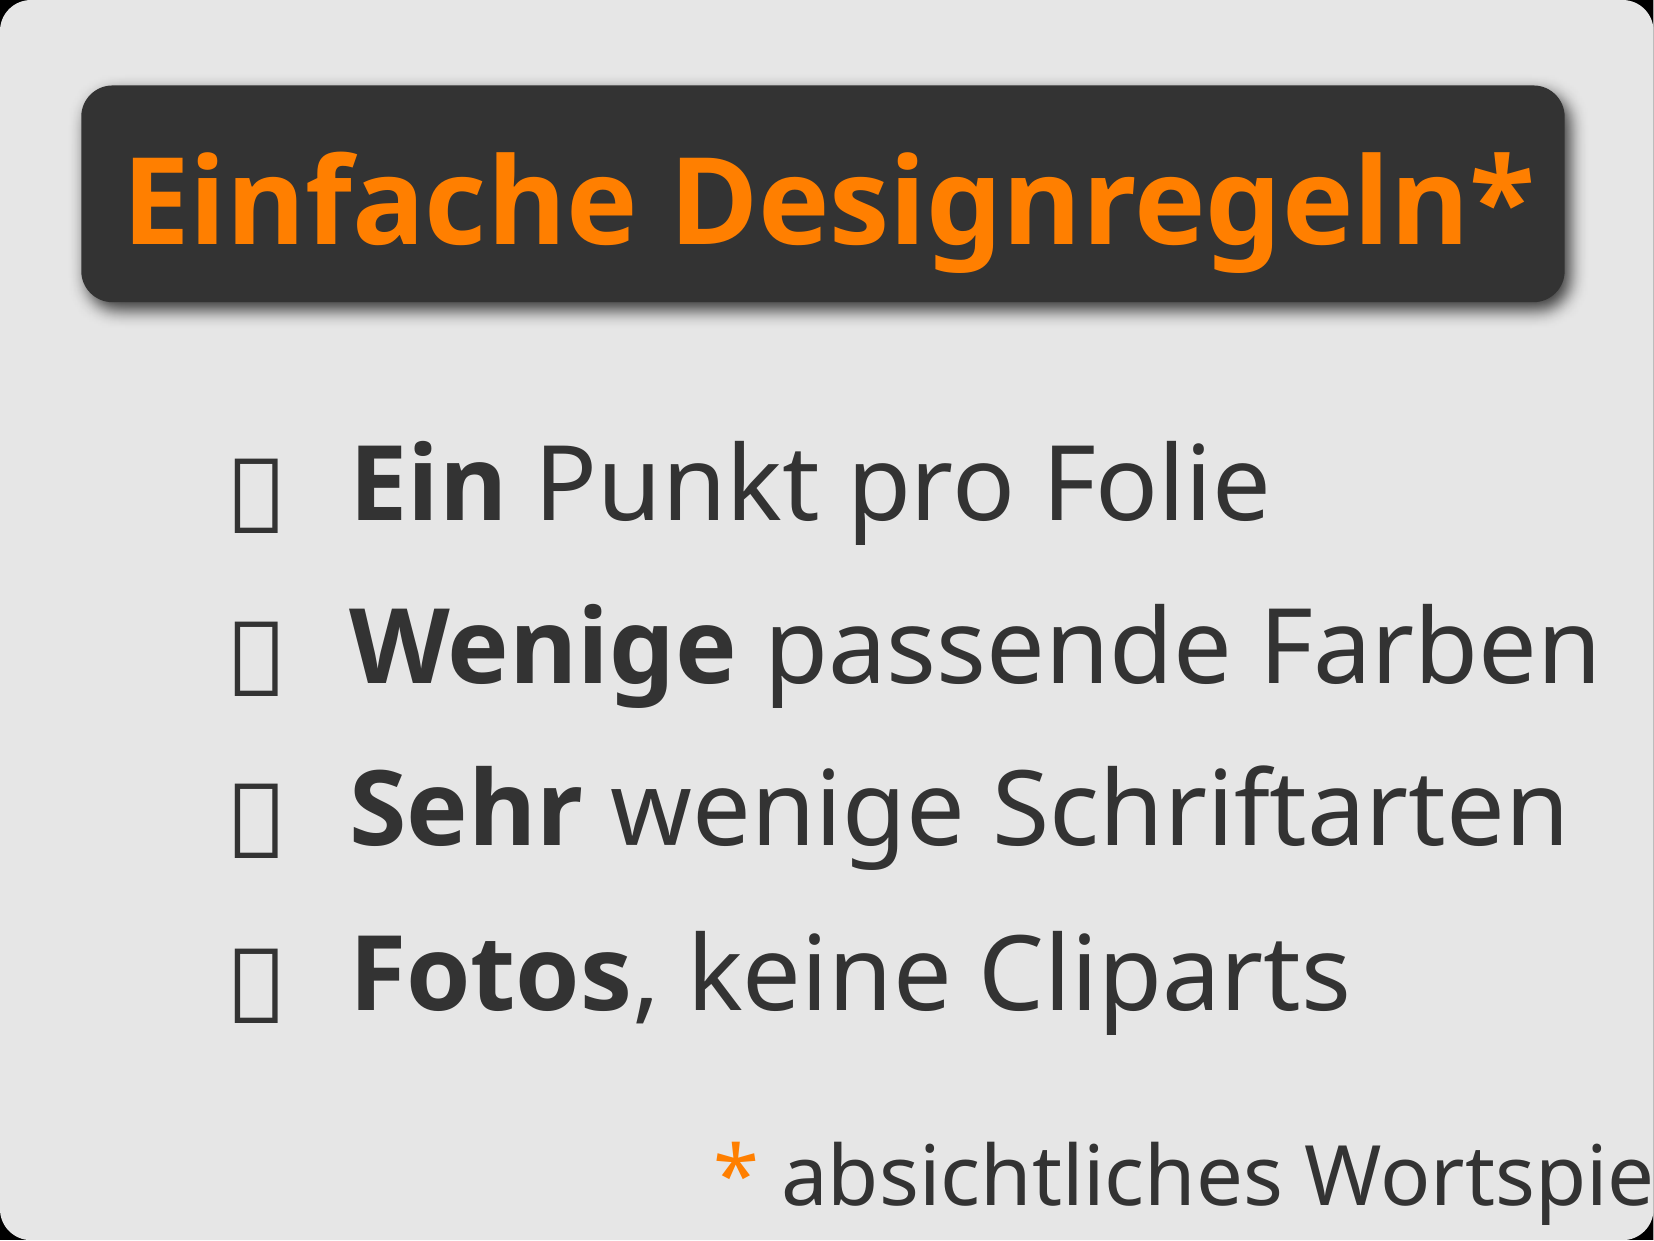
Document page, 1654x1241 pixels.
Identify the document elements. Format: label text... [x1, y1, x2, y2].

text_box Wenige passende Farben [349, 571, 1551, 698]
text_box  [225, 746, 319, 863]
text_box Ein Punkt pro Folie [349, 409, 1230, 536]
picture [66, 72, 1592, 332]
text_box Fotos, keine Cliparts [349, 898, 1316, 1025]
text_box [0, 0, 1654, 1241]
text_box Sehr wenige Schriftarten [349, 734, 1513, 861]
text_box Einfache Designregeln* [122, 115, 1555, 262]
text_box  [225, 584, 319, 701]
text_box  [225, 911, 319, 1028]
text_box * absichtliches Wortspiel [713, 1116, 1615, 1218]
text_box  [225, 422, 319, 538]
